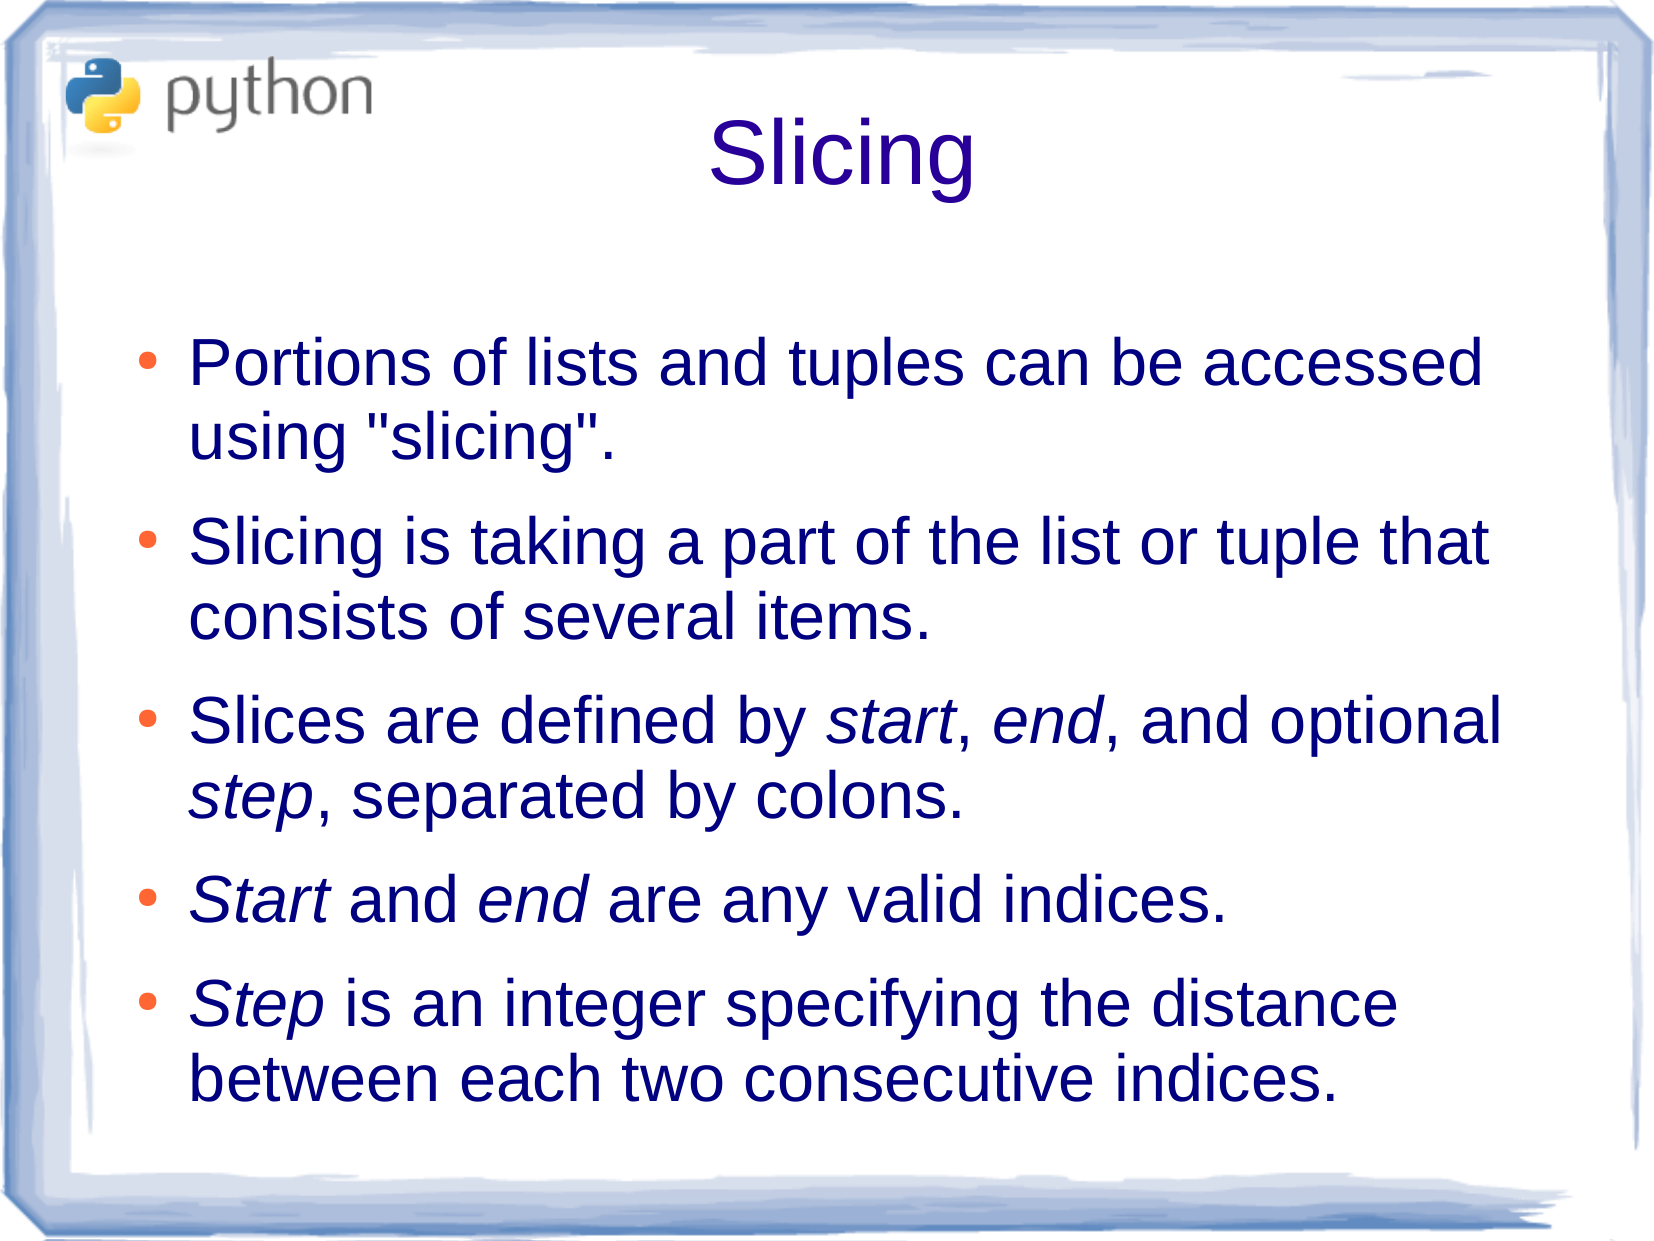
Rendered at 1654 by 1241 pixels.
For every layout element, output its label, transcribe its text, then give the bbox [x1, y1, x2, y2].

list Portions of lists and tuples can be accessed using "slicing". Slicing is taking a part of the list or tuple that consists of several items. Slices are defined by start, end, and optional step, separated by colons. Start and end are any valid indices. Step is an integer specifying the distance between each two consecutive indices. [118, 324, 1571, 1116]
picture [0, 0, 1654, 1241]
title Slicing [82, 49, 1571, 257]
